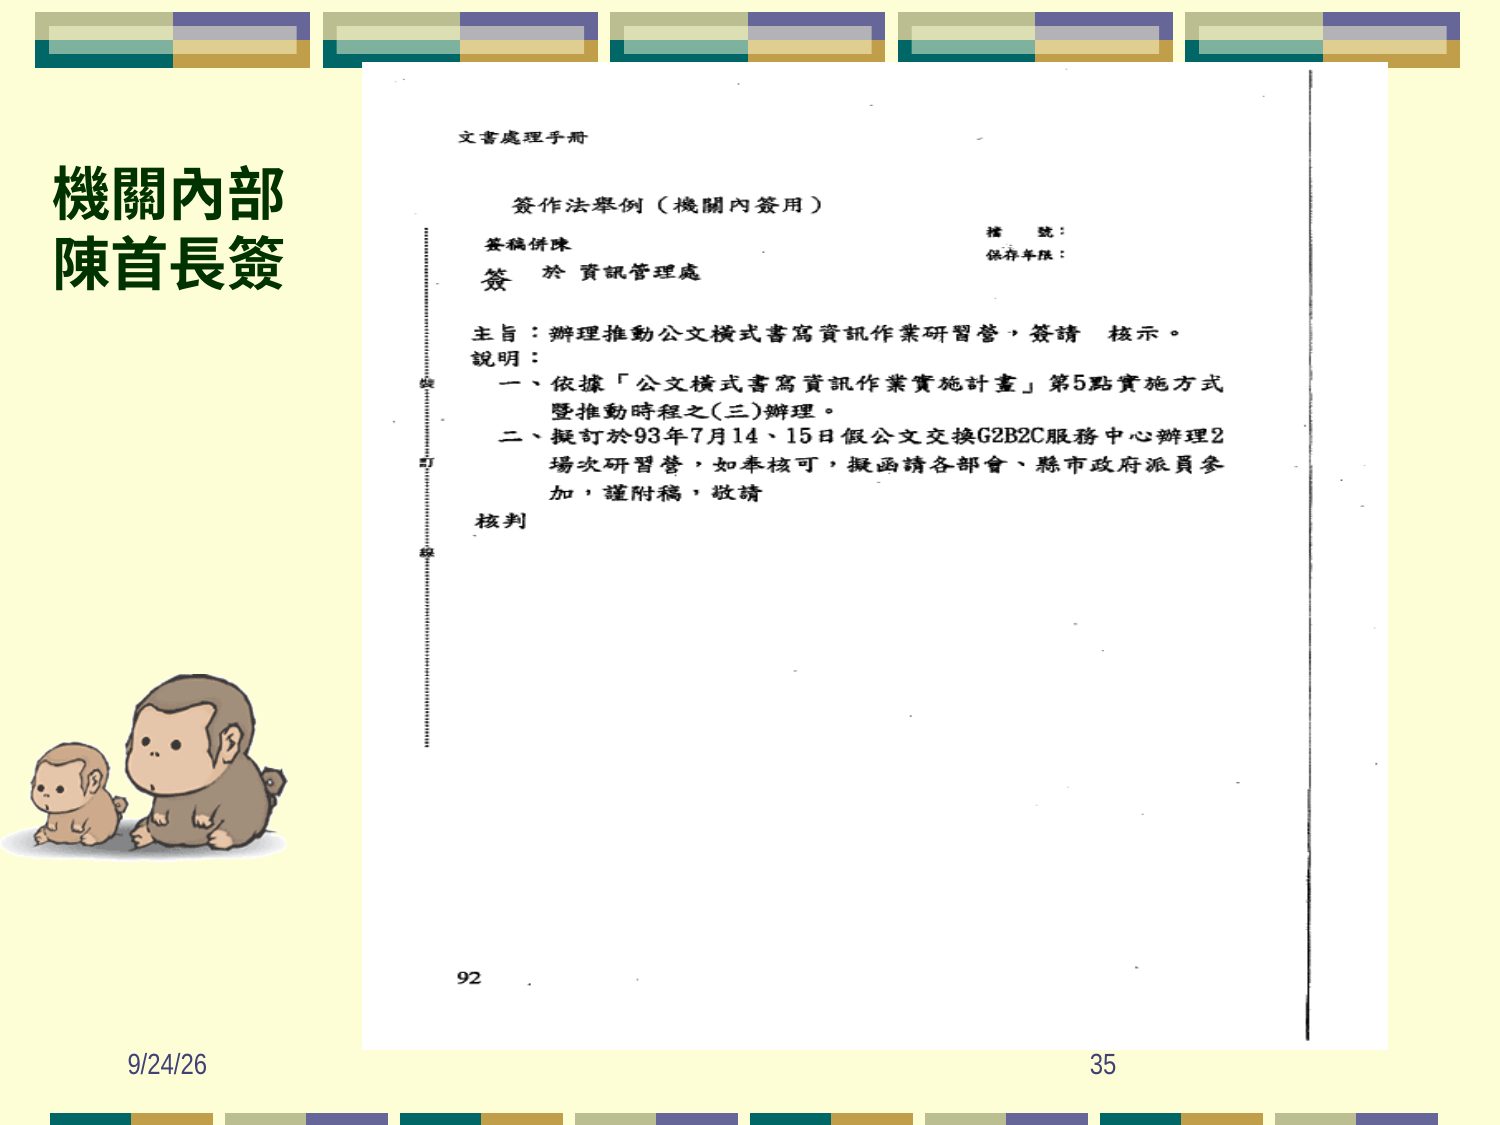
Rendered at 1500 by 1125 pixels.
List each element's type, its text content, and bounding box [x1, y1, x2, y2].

text_box 機關內部陳首長簽 [37, 149, 303, 306]
list [50, 99, 362, 526]
text_box [1074, 1051, 1388, 1088]
picture [0, 675, 288, 862]
text_box [1012, 50, 1463, 150]
chart [362, 62, 1388, 1051]
text_box [112, 1012, 426, 1088]
